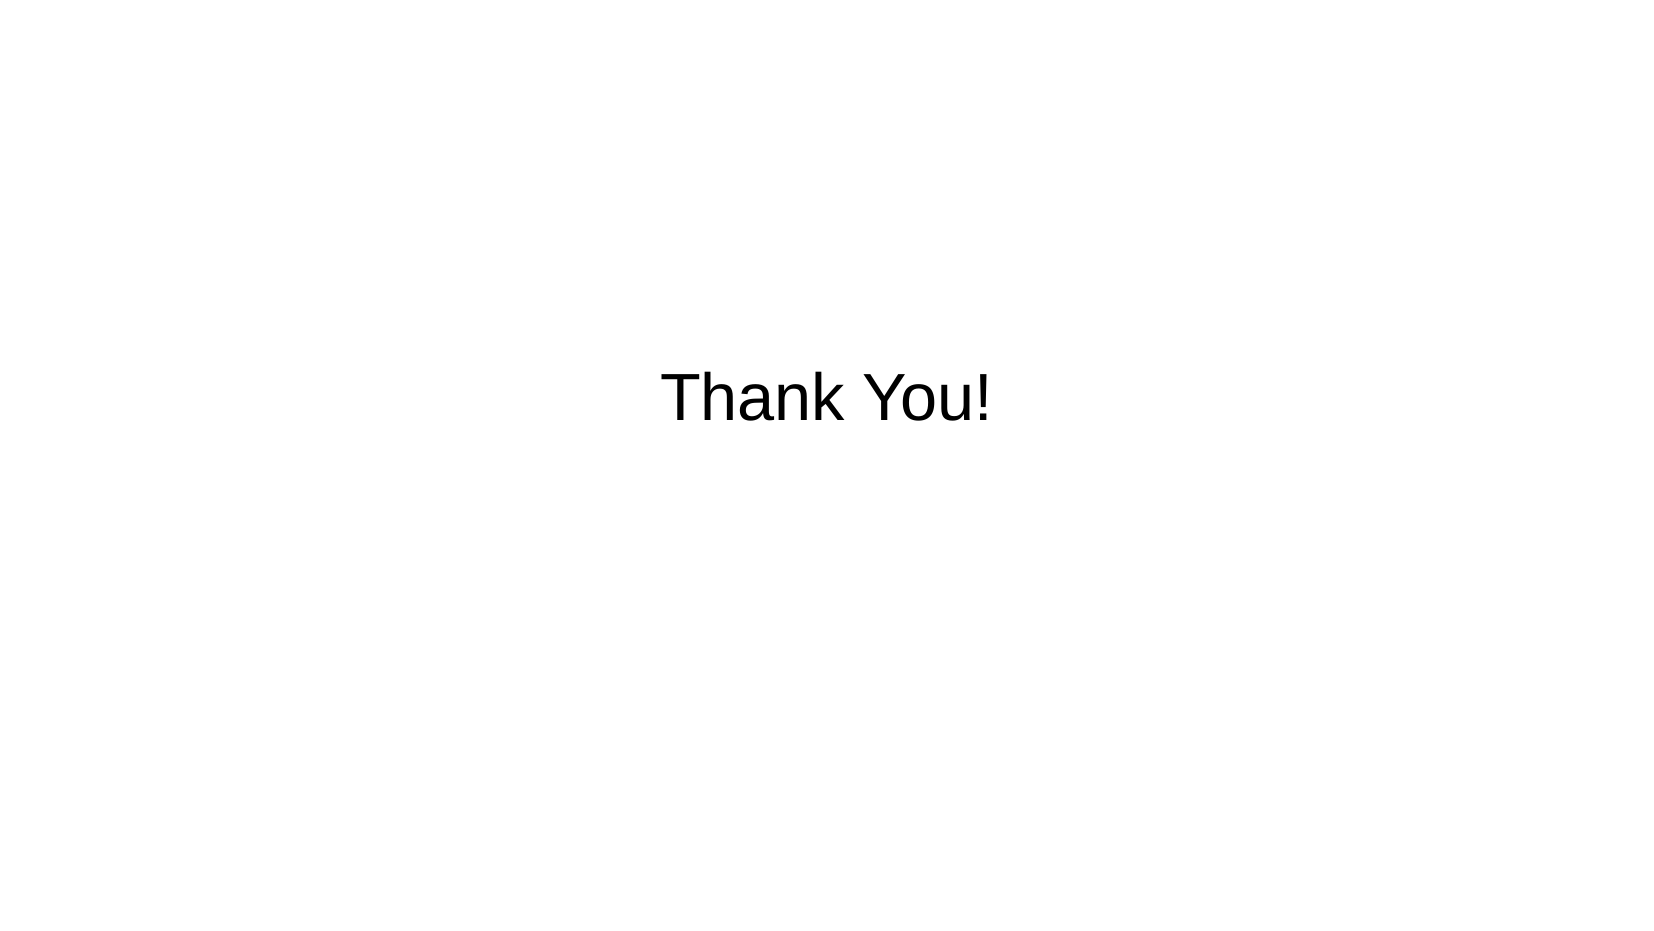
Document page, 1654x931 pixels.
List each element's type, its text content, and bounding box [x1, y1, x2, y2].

subtitle Thank You! [82, 37, 1571, 758]
